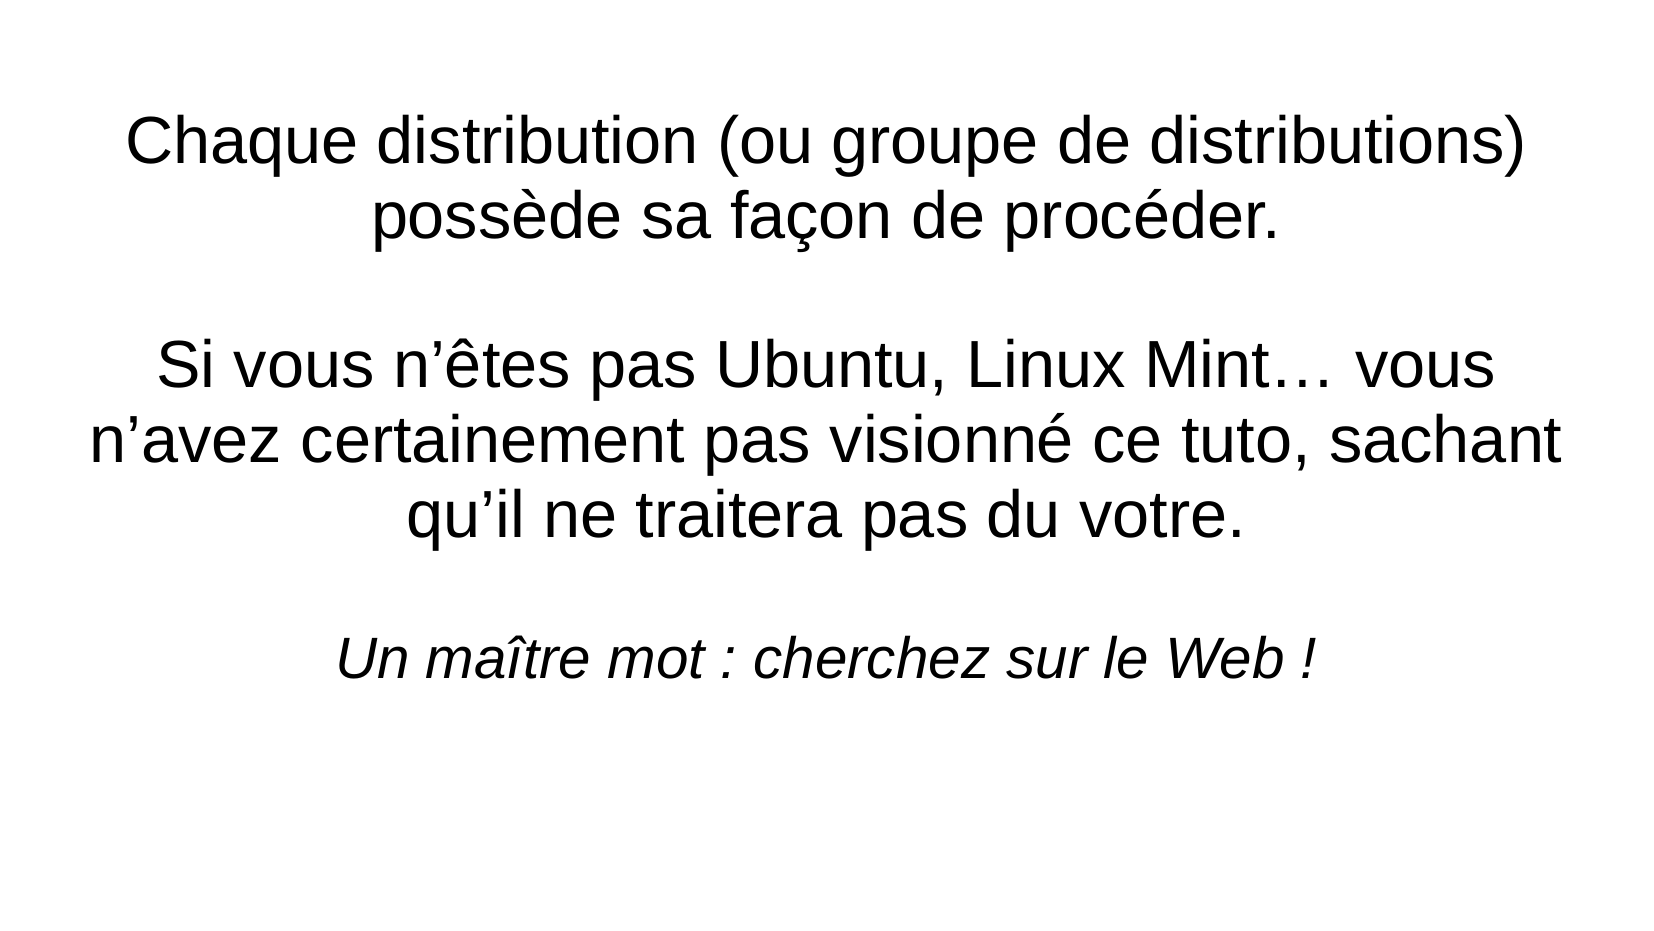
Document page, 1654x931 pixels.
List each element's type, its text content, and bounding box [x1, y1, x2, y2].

subtitle Chaque distribution (ou groupe de distributions) possède sa façon de procéder. Si vous n’êtes pas Ubuntu, Linux Mint… vous n’avez certainement pas visionné ce tuto, sachant qu’il ne traitera pas du votre. Un maître mot : cherchez sur le Web ! [82, 37, 1571, 757]
